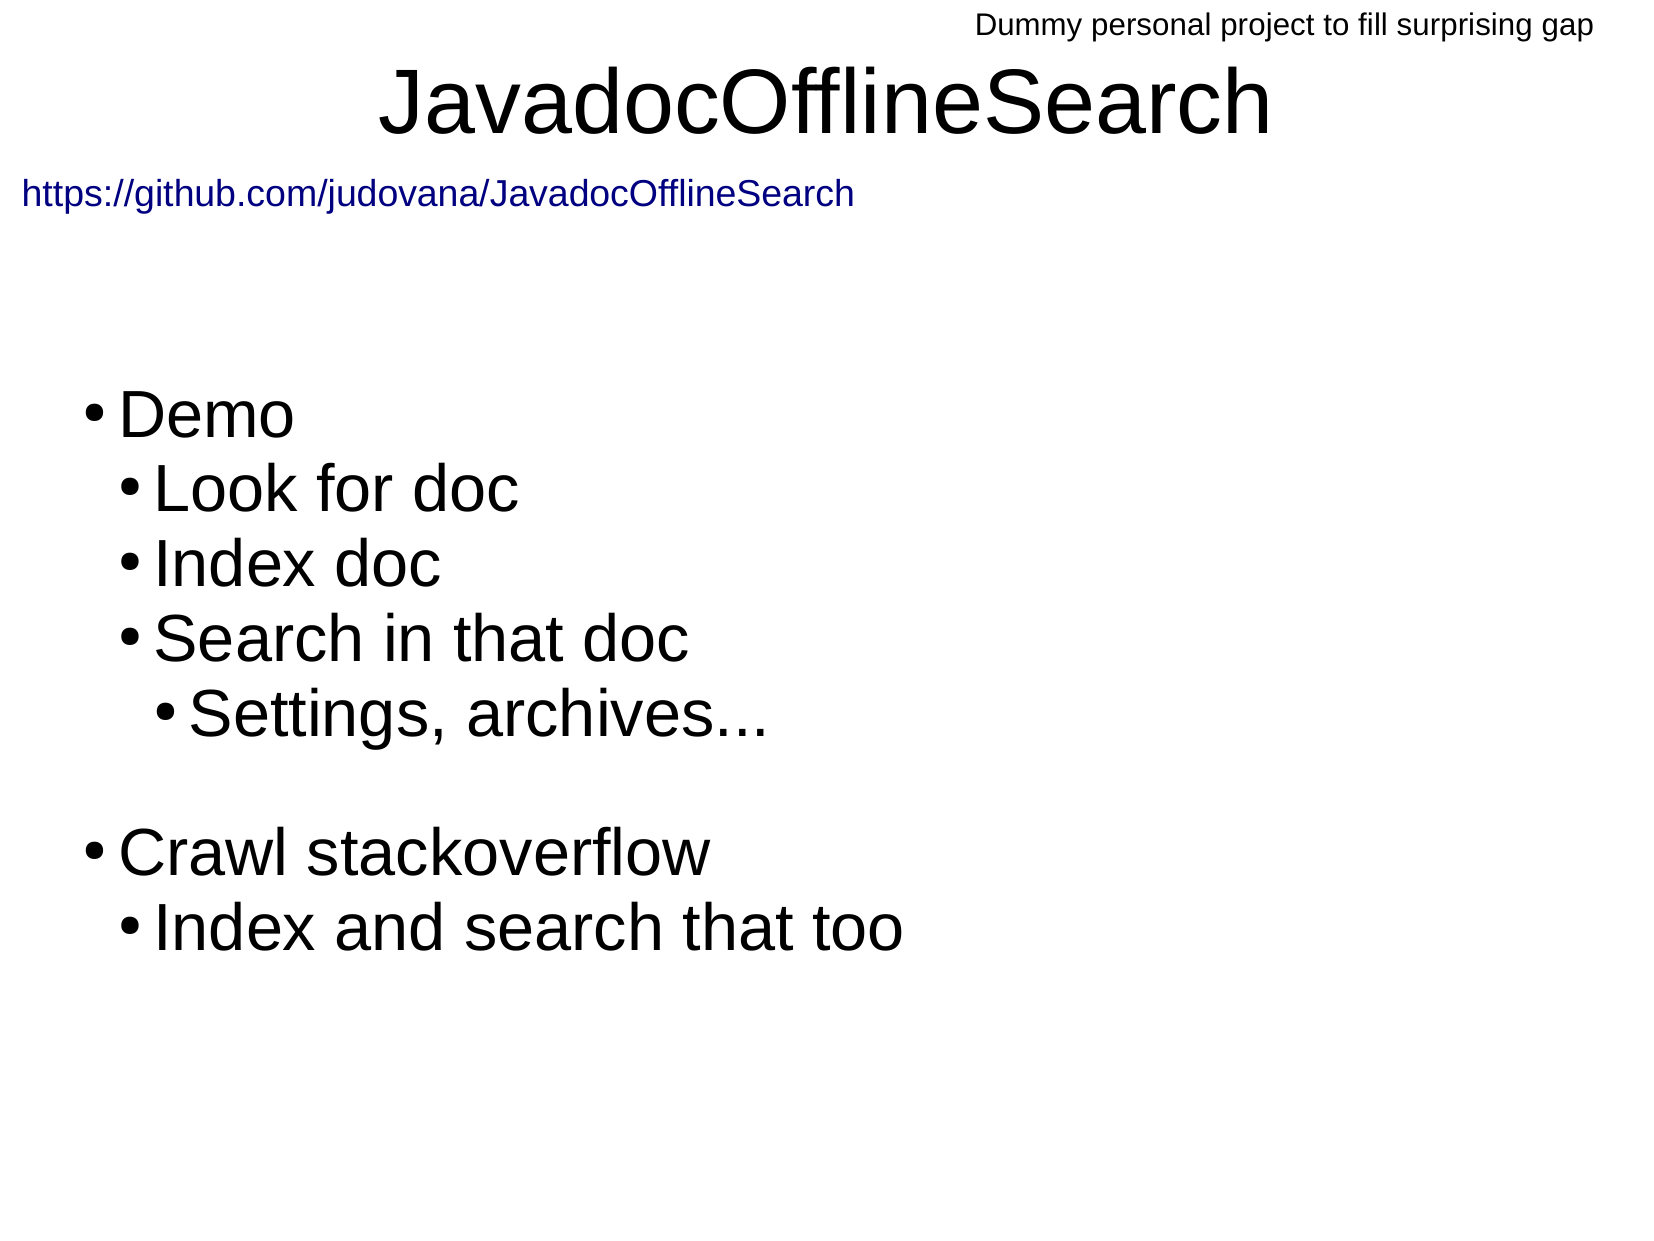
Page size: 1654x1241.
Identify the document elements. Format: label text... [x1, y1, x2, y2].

title JavadocOfflineSearch [82, 49, 1571, 257]
text_box https://github.com/judovana/JavadocOfflineSearch [6, 165, 871, 222]
text_box Dummy personal project to fill surprising gap [960, 0, 1636, 61]
subtitle Demo Look for doc Index doc Search in that doc Settings, archives... Crawl stackoverflow Index and search that too [82, 290, 1571, 1010]
